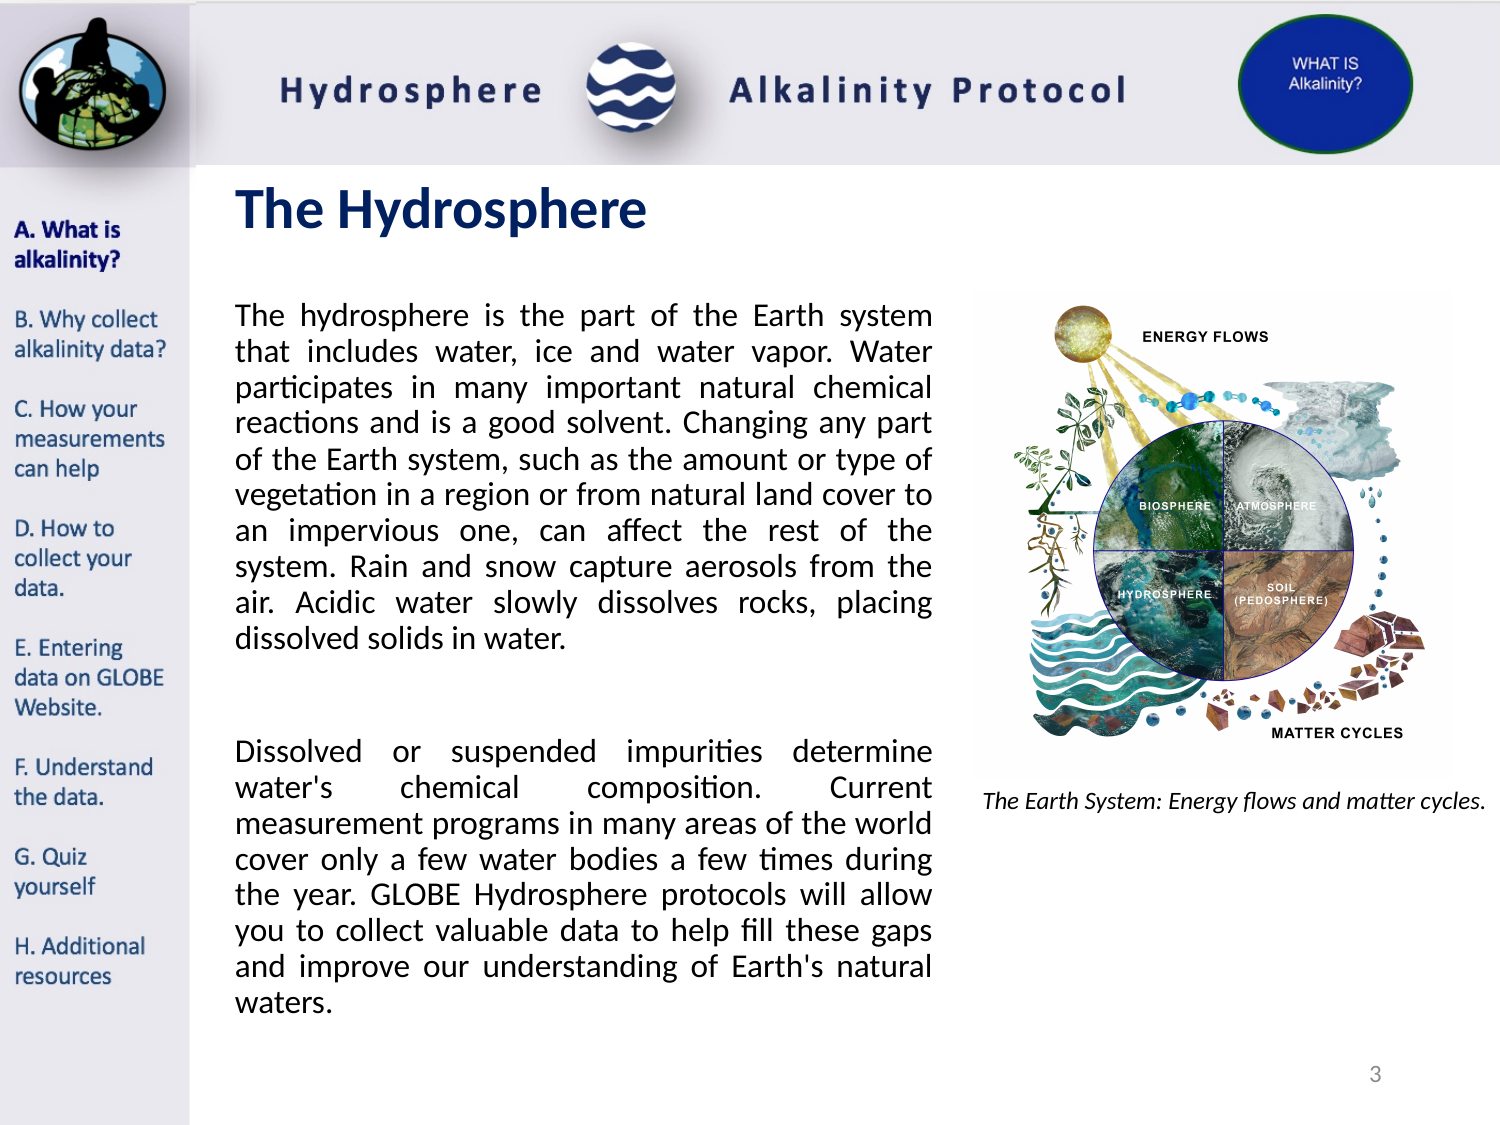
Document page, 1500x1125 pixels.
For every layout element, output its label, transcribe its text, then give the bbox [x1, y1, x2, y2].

picture [0, 0, 1500, 1125]
slide_number <number> [1059, 1042, 1397, 1103]
title The Hydrosphere [220, 164, 736, 256]
text_box The hydrosphere is the part of the Earth system that includes water, ice and water vapor. Water participates in many important natural chemical reactions and is a good solvent. Changing any part of the Earth system, such as the amount or type of vegetation in a region or from natural land cover to an impervious one, can affect the rest of the system. Rain and snow capture aerosols from the air. Acidic water slowly dissolves rocks, placing dissolved solids in water. Dissolved or suspended impurities determine water's chemical composition. Current measurement programs in many areas of the world cover only a few water bodies a few times during the year. GLOBE Hydrosphere protocols will allow you to collect valuable data to help fill these gaps and improve our understanding of Earth's natural waters. [220, 290, 949, 1117]
picture [973, 291, 1452, 777]
text_box The Earth System: Energy flows and matter cycles. [967, 777, 1500, 823]
